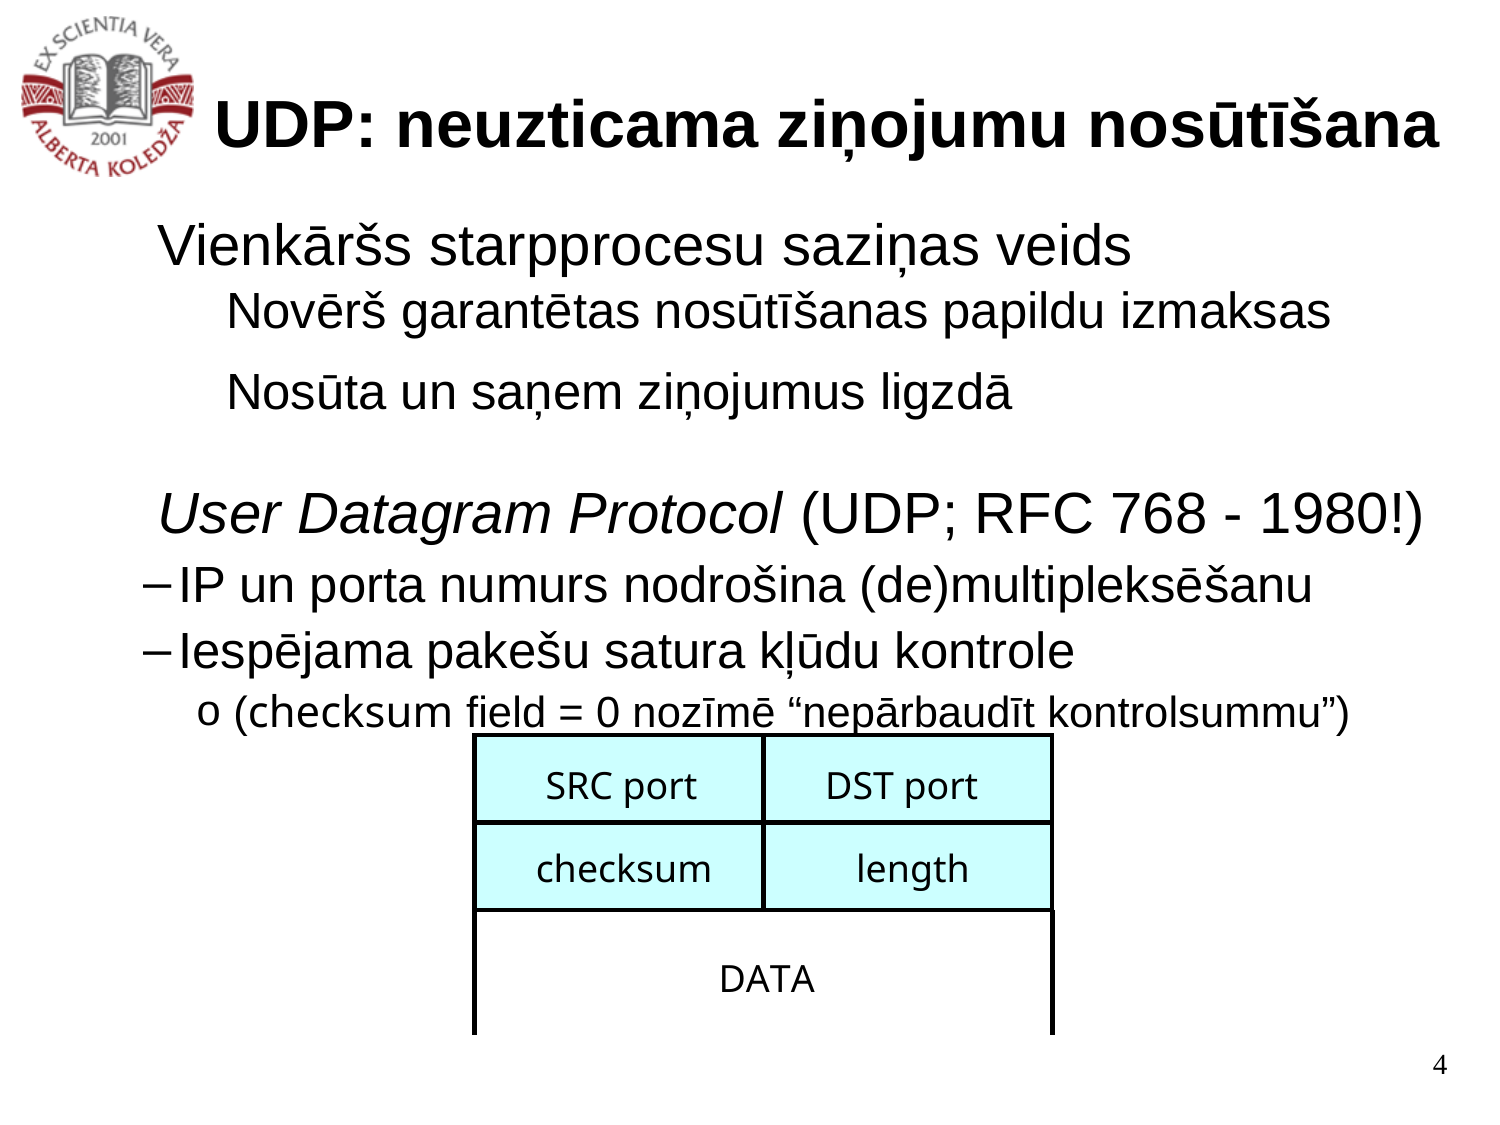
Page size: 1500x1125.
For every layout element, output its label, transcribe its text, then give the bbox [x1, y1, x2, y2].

text_box checksum [521, 837, 734, 898]
text_box SRC port [521, 754, 734, 815]
title UDP: neuzticama ziņojumu nosūtīšana [153, 64, 1478, 178]
text_box length [841, 837, 989, 898]
list Vienkāršs starpprocesu saziņas veids Novērš garantētas nosūtīšanas papildu izmaksas Nosūta un saņem ziņojumus ligzdā User Datagram Protocol (UDP; RFC 768 - 1980!) IP un porta numurs nodrošina (de)multipleksēšanu Iespējama pakešu satura kļūdu kontrole (checksum field = 0 nozīmē “nepārbaudīt kontrolsummu”) [74, 200, 1463, 798]
text_box DST port [800, 754, 1014, 815]
text_box [474, 734, 1053, 910]
text_box DATA [703, 947, 842, 1008]
text_box <skaitlis> [1312, 1037, 1463, 1101]
picture [21, 16, 194, 177]
